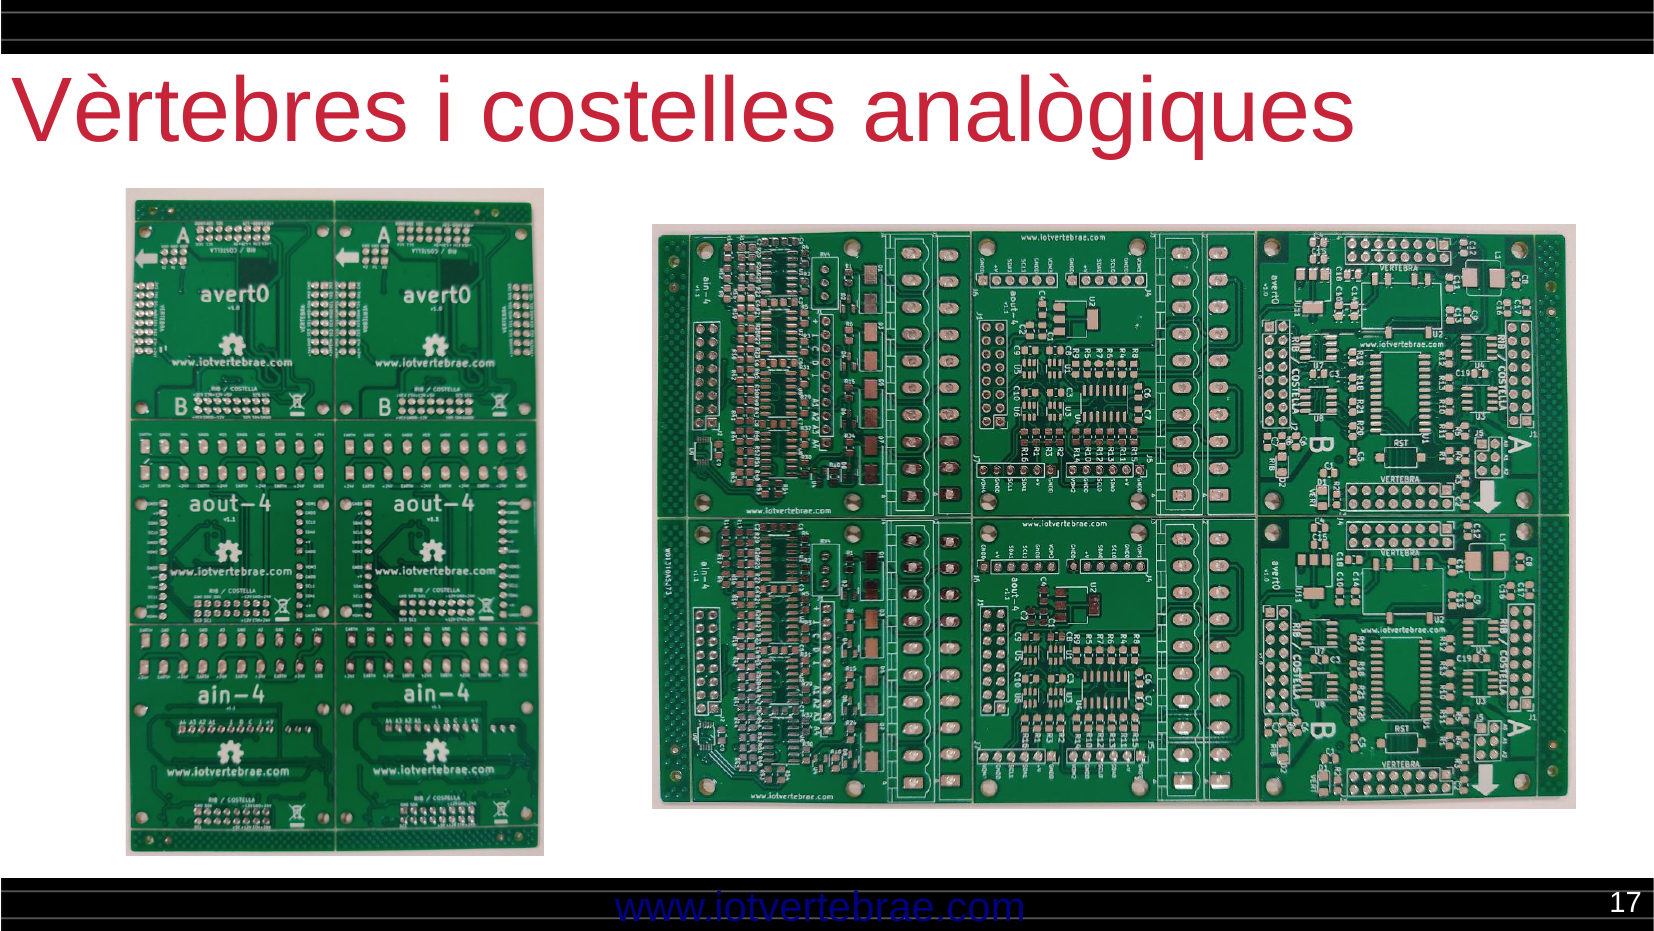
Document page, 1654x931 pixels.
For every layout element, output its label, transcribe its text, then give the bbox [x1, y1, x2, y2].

picture [1351, 878, 1654, 931]
picture [125, 187, 544, 856]
picture [1, 878, 600, 931]
picture [652, 224, 1576, 809]
picture [1, 0, 1654, 54]
title Vèrtebres i costelles analògiques [11, 32, 1501, 188]
text_box www.iotvertebrae.com [600, 876, 1351, 931]
